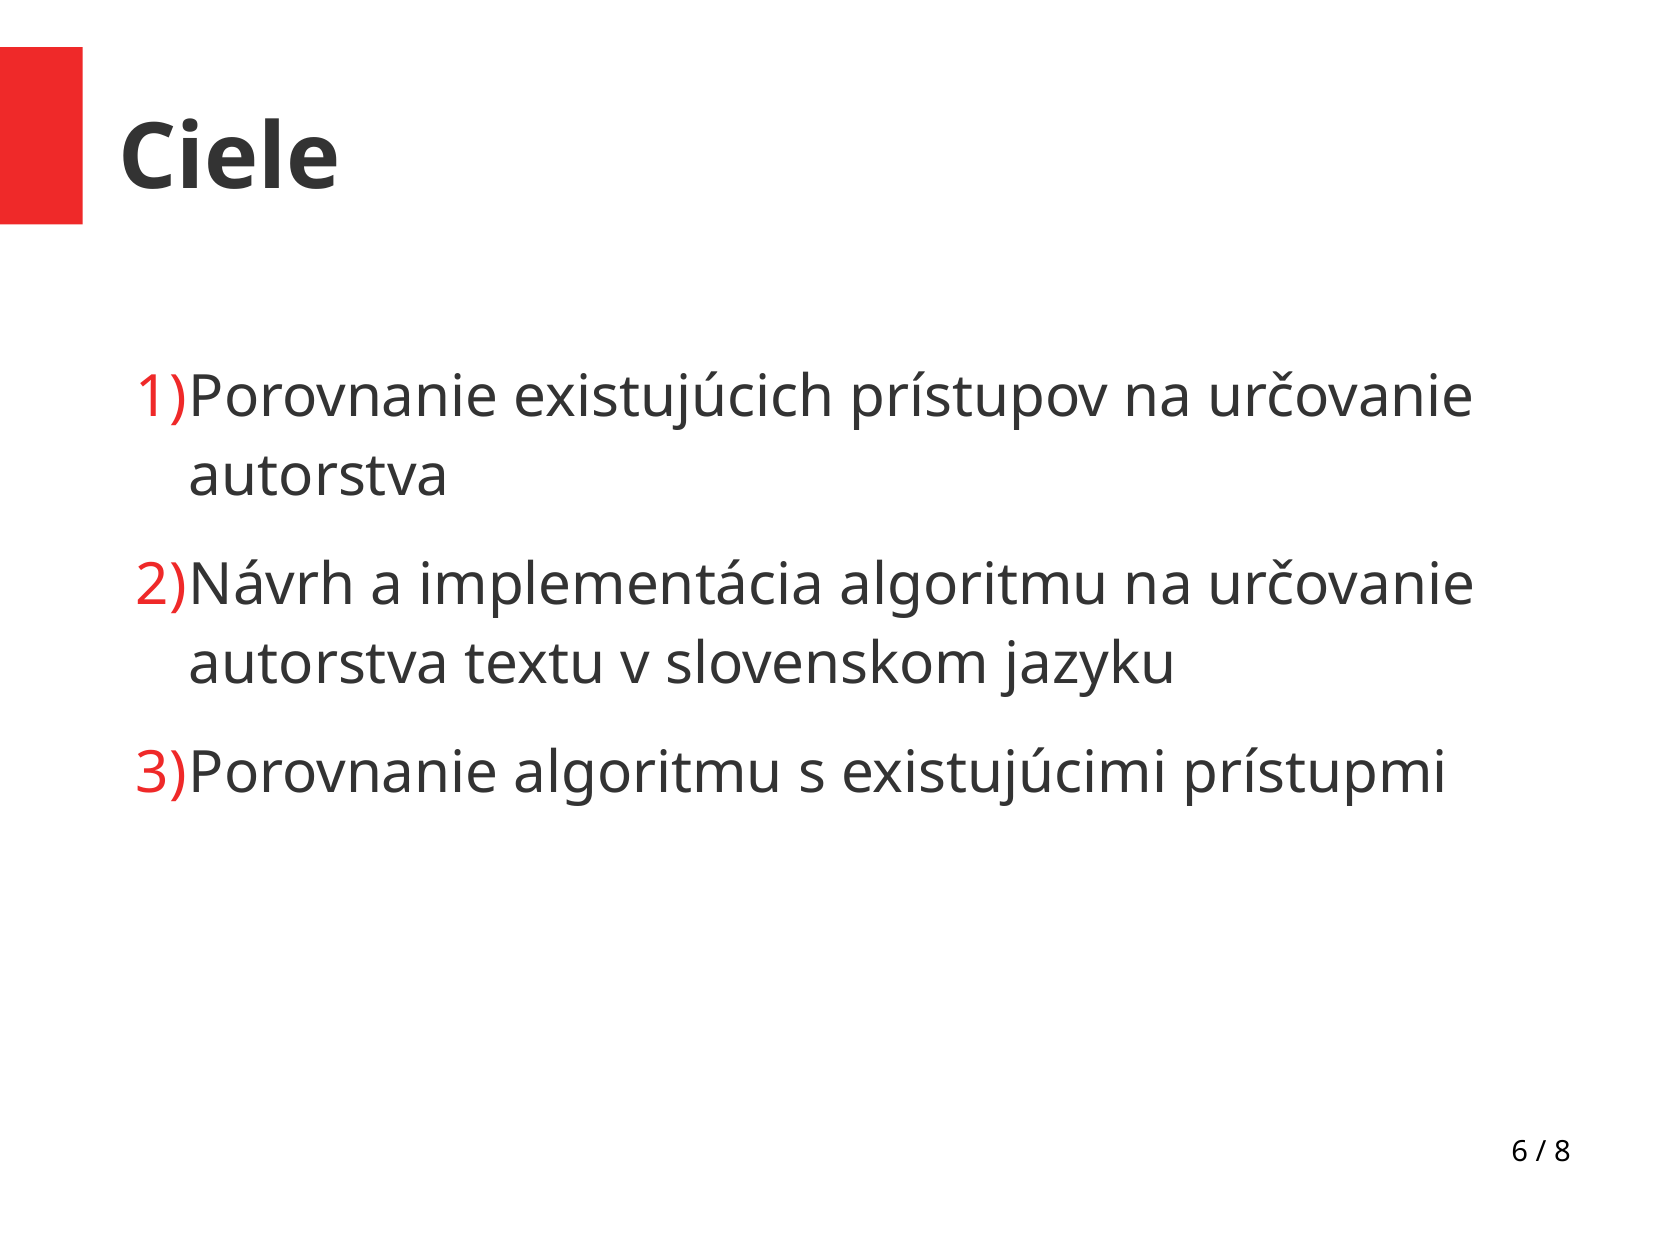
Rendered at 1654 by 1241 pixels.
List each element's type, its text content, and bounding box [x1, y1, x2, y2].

list Porovnanie existujúcich prístupov na určovanie autorstva Návrh a implementácia algoritmu na určovanie autorstva textu v slovenskom jazyku Porovnanie algoritmu s existujúcimi prístupmi [118, 354, 1536, 1074]
title Ciele [118, 49, 1571, 257]
